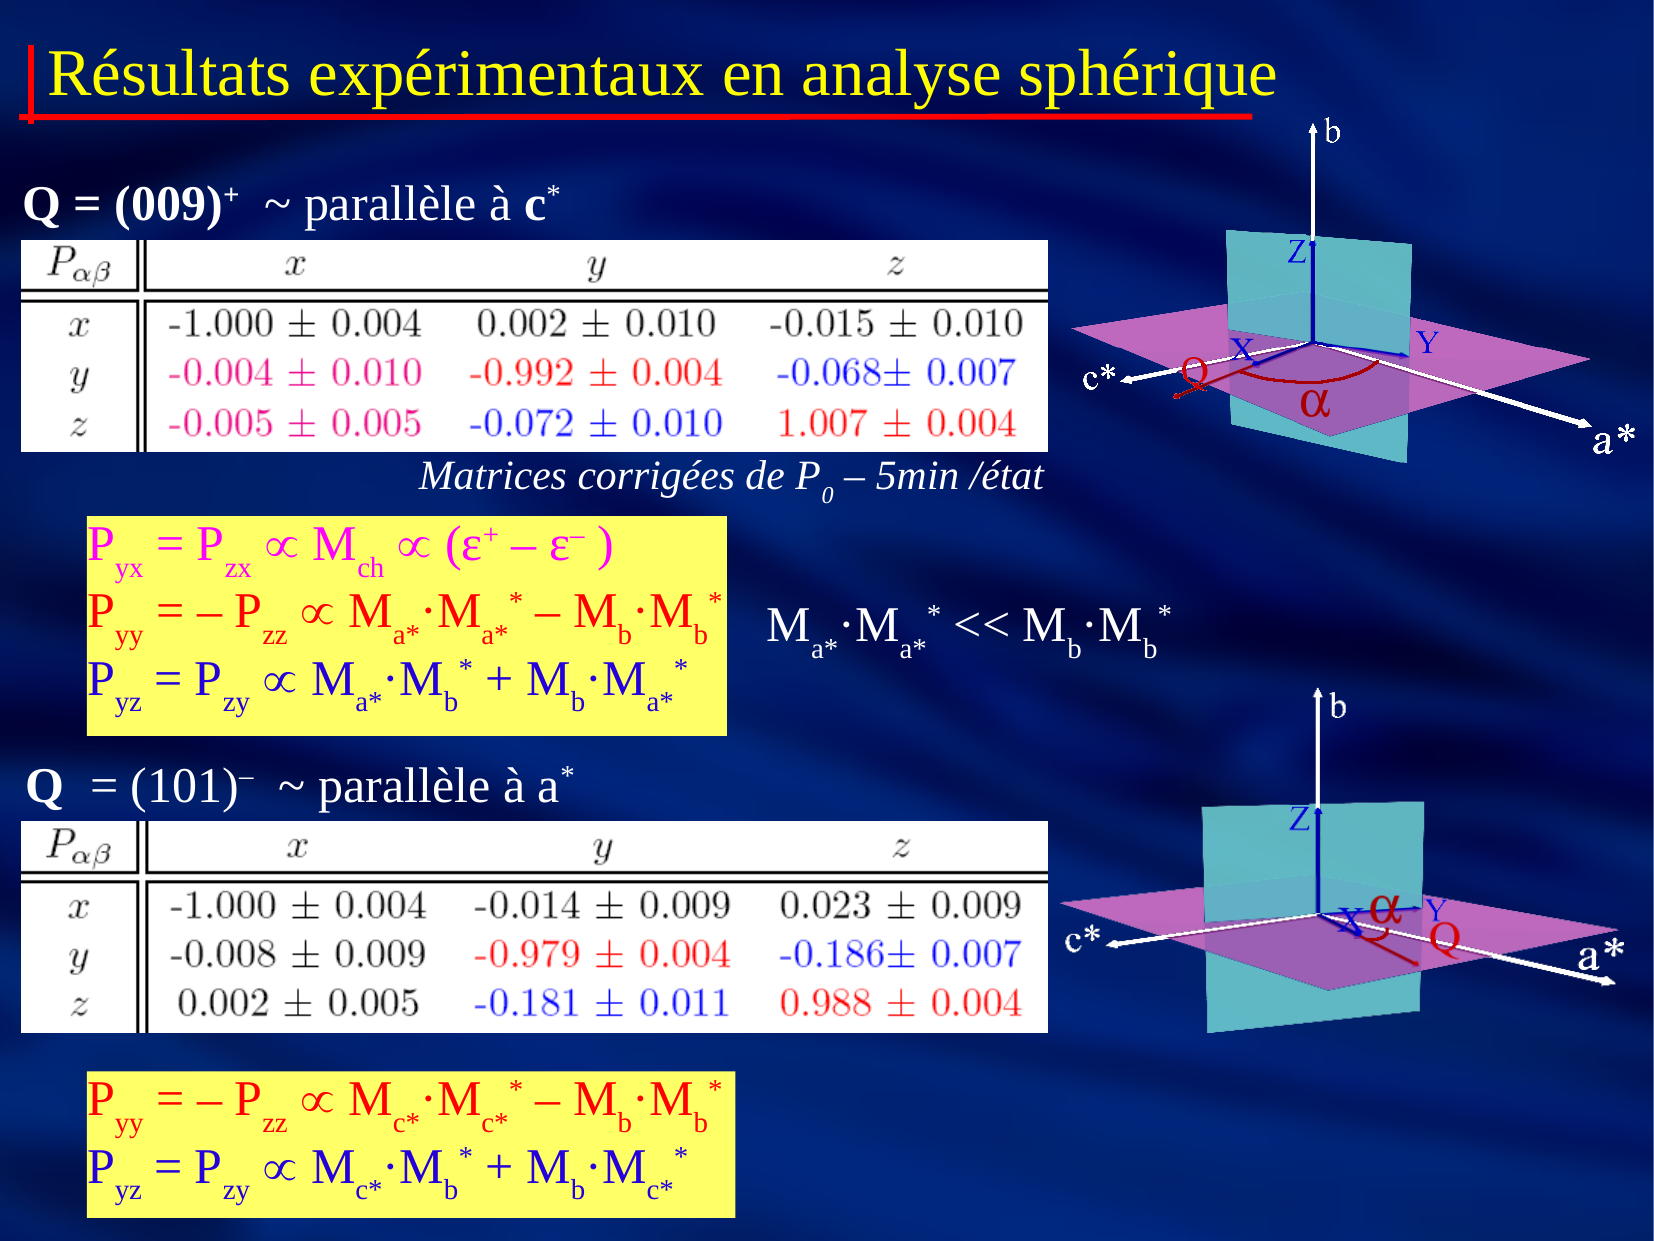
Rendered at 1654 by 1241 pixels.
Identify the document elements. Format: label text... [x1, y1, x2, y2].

text_box Ma*·Ma** << Mb·Mb* [766, 596, 1177, 665]
text_box Résultats expérimentaux en analyse sphérique [47, 35, 1281, 110]
text_box Q = (101)– ~ parallèle à a* [25, 757, 945, 813]
text_box Pyx = Pzx  Mch  (ε+ – ε– ) Pyy = – Pzz  Ma*·Ma** – Mb·Mb* Pyz = Pzy  Ma*·Mb* + Mb·Ma** [86, 516, 727, 736]
text_box Q = (009)+ ~ parallèle à c* [22, 176, 829, 232]
text_box Matrices corrigées de P0 – 5min /état [419, 452, 1045, 510]
text_box Pyy = – Pzz  Mc*·Mc** – Mb·Mb* Pyz = Pzy  Mc*·Mb* + Mb·Mc** [86, 1071, 727, 1218]
picture [0, 0, 1654, 1241]
